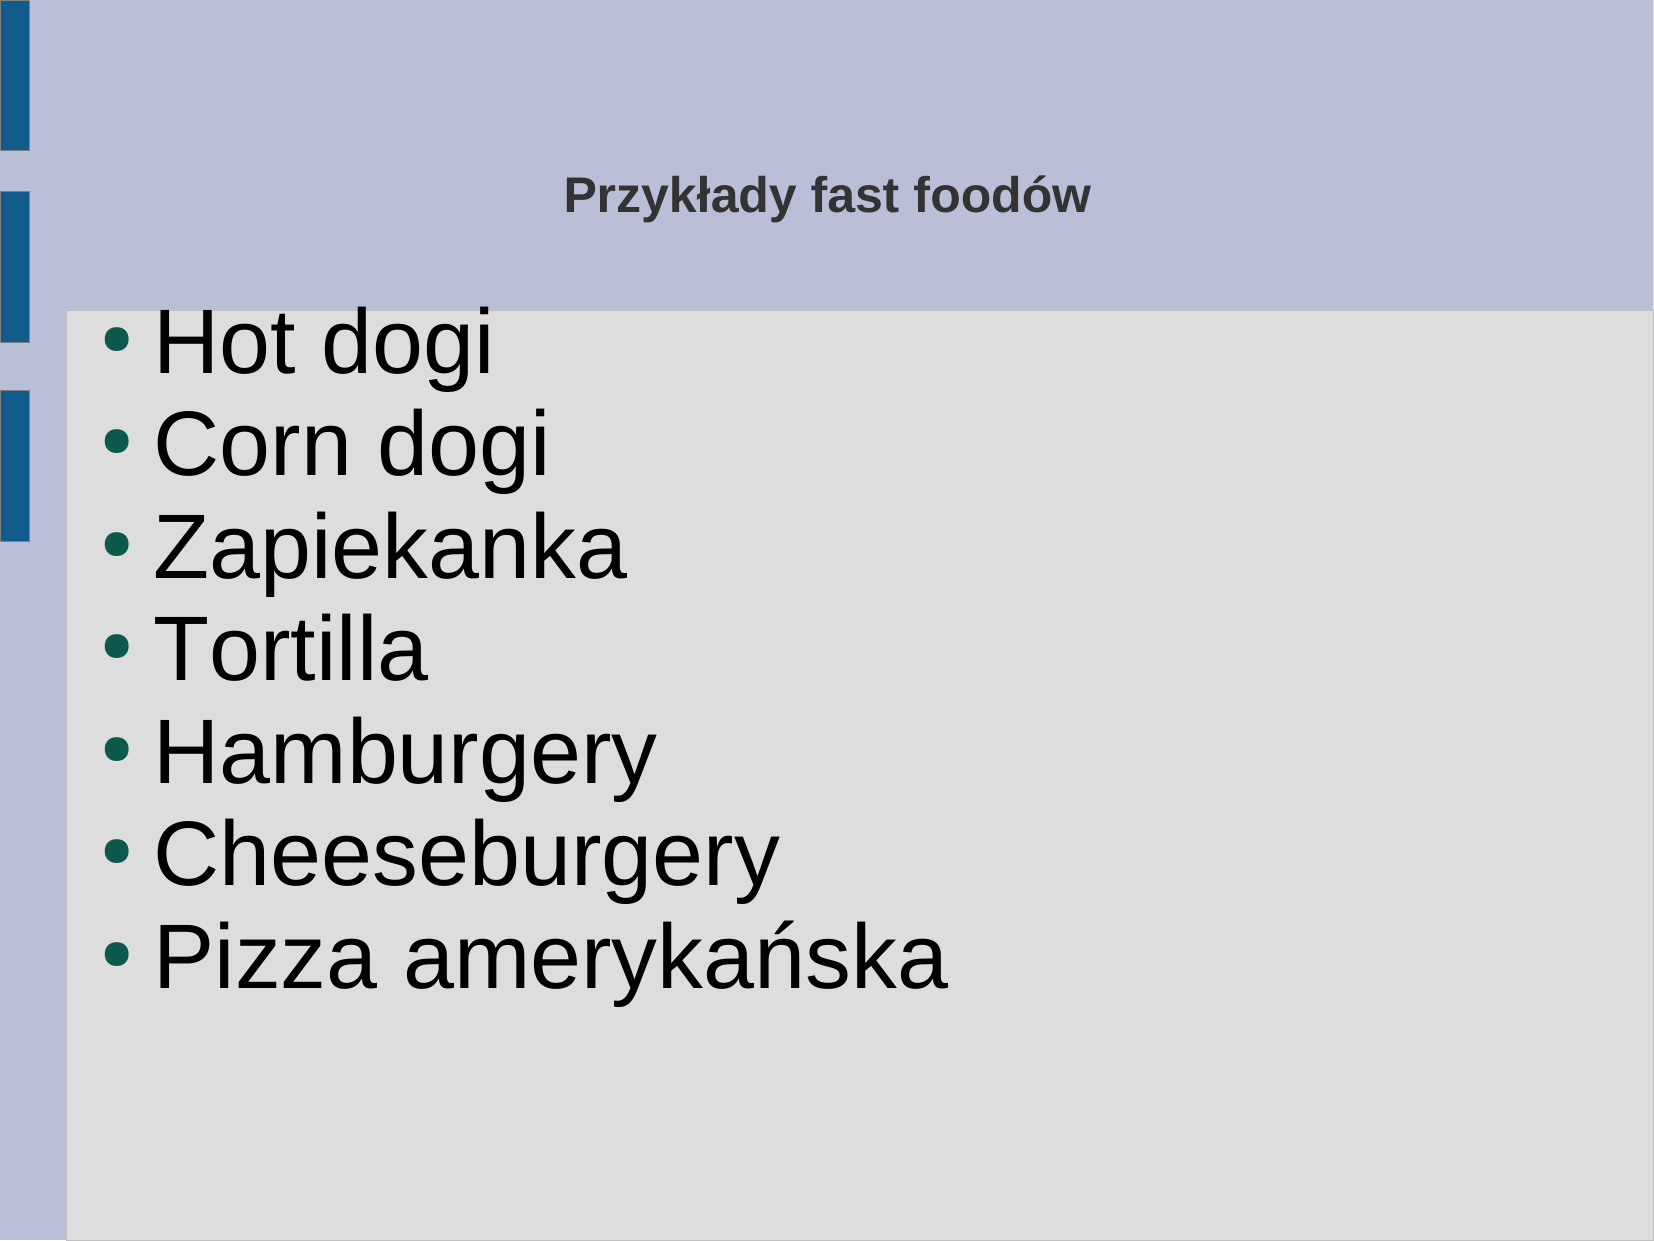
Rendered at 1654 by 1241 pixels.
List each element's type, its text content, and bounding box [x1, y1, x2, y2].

list Hot dogi Corn dogi Zapiekanka Tortilla Hamburgery Cheeseburgery Pizza amerykańska [82, 290, 1571, 1109]
title Przykłady fast foodów [121, 91, 1534, 290]
